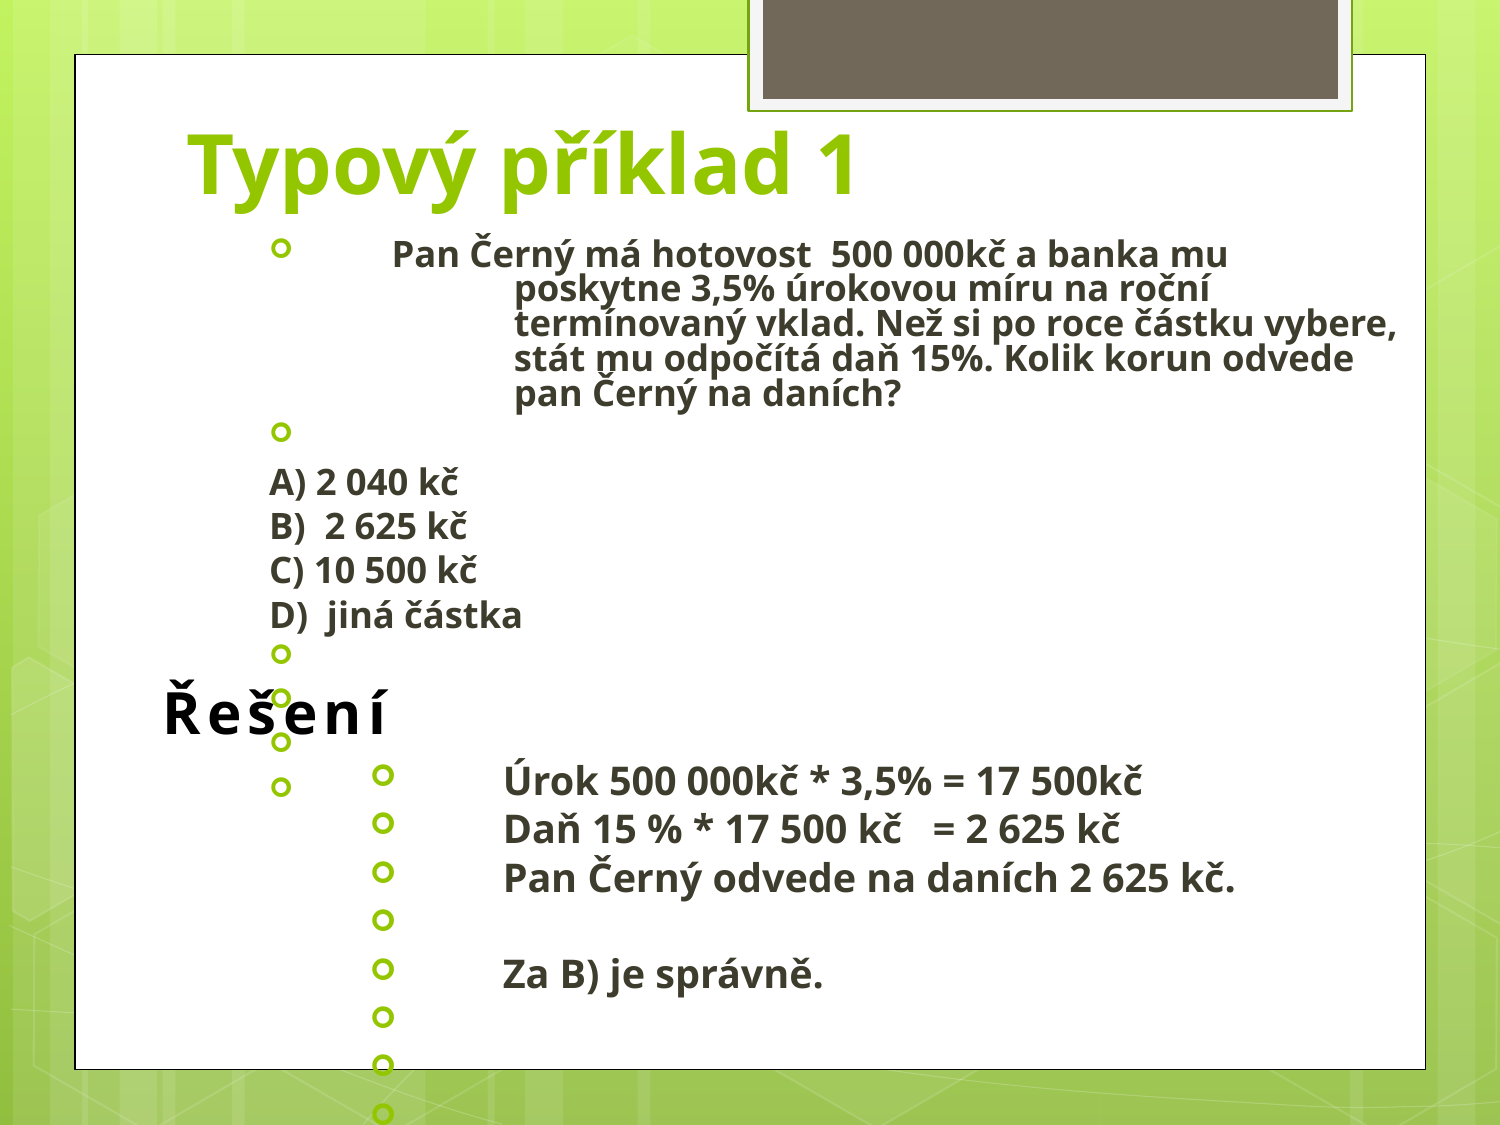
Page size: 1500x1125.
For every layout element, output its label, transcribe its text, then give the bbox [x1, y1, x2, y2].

text_box Úrok 500 000kč * 3,5% = 17 500kč Daň 15 % * 17 500 kč = 2 625 kč Pan Černý odvede na daních 2 625 kč. Za B) je správně. [149, 757, 1358, 1012]
text_box Řešení [148, 669, 402, 754]
list Pan Černý má hotovost 500 000kč a banka mu poskytne 3,5% úrokovou míru na roční termínovaný vklad. Než si po roce částku vybere, stát mu odpočítá daň 15%. Kolik korun odvede pan Černý na daních? A) 2 040 kč B) 2 625 kč C) 10 500 kč D) jiná částka [64, 231, 1415, 646]
title Typový příklad 1 [171, 30, 1415, 219]
